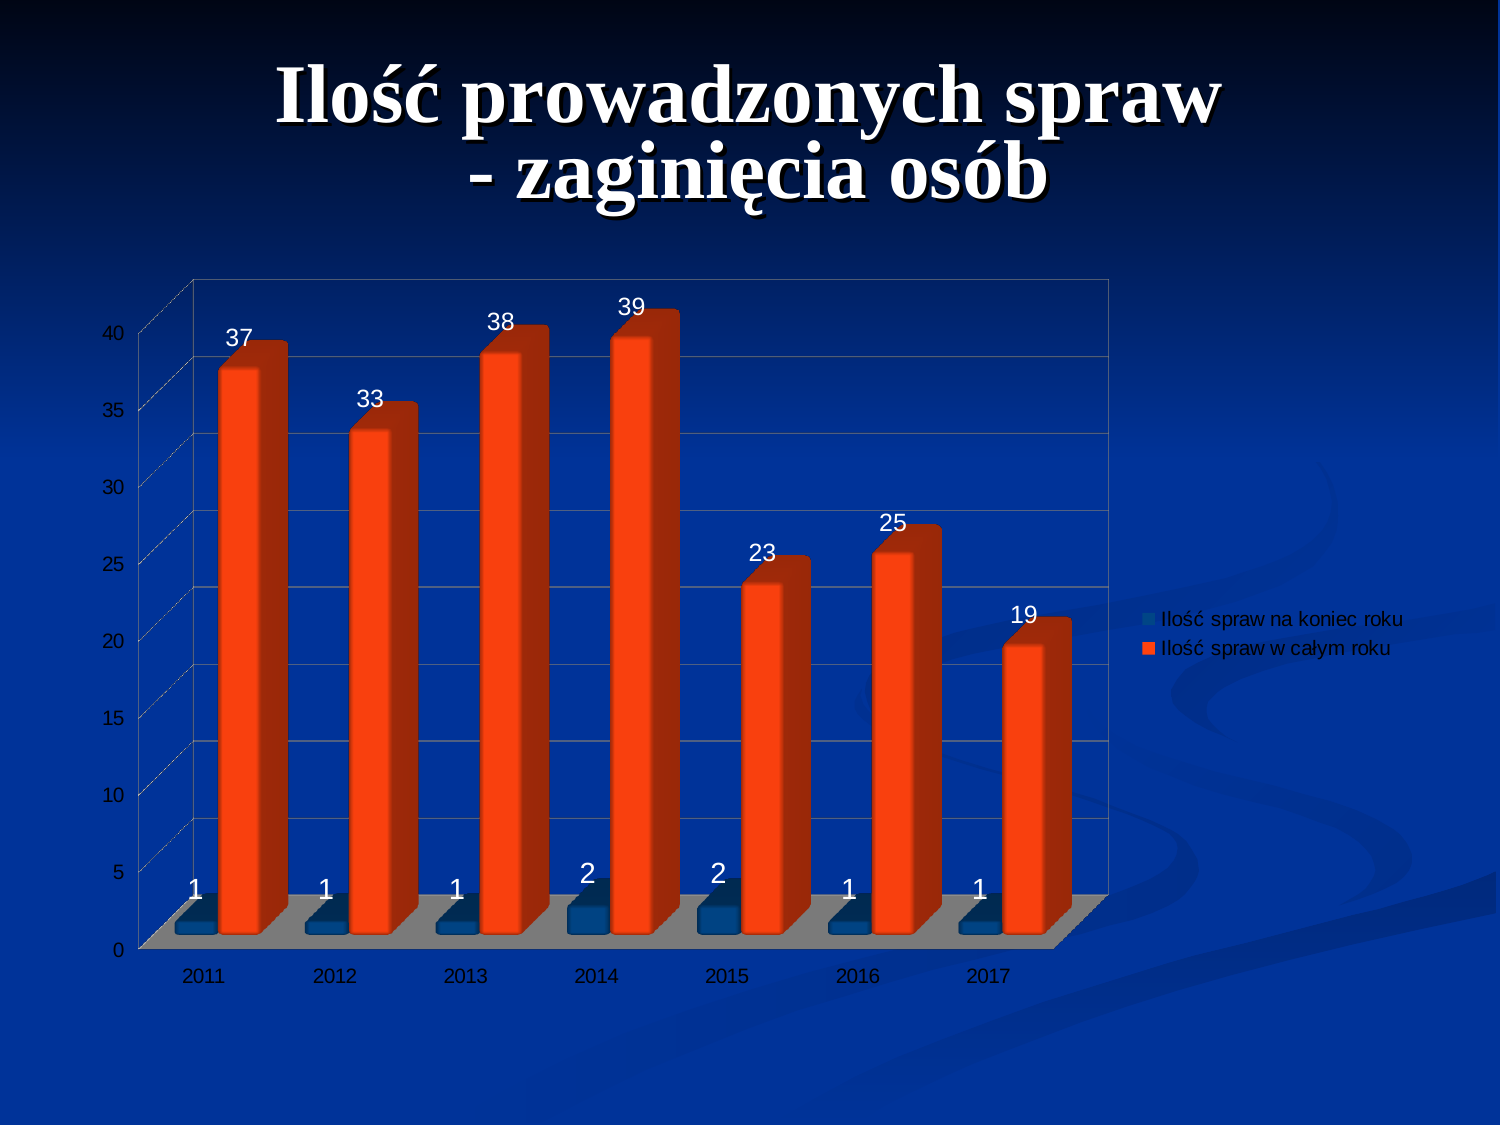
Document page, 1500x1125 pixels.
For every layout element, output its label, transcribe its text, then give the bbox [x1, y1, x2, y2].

chart [75, 262, 1423, 1005]
title Ilość prowadzonych spraw - zaginięcia osób [75, 21, 1423, 255]
